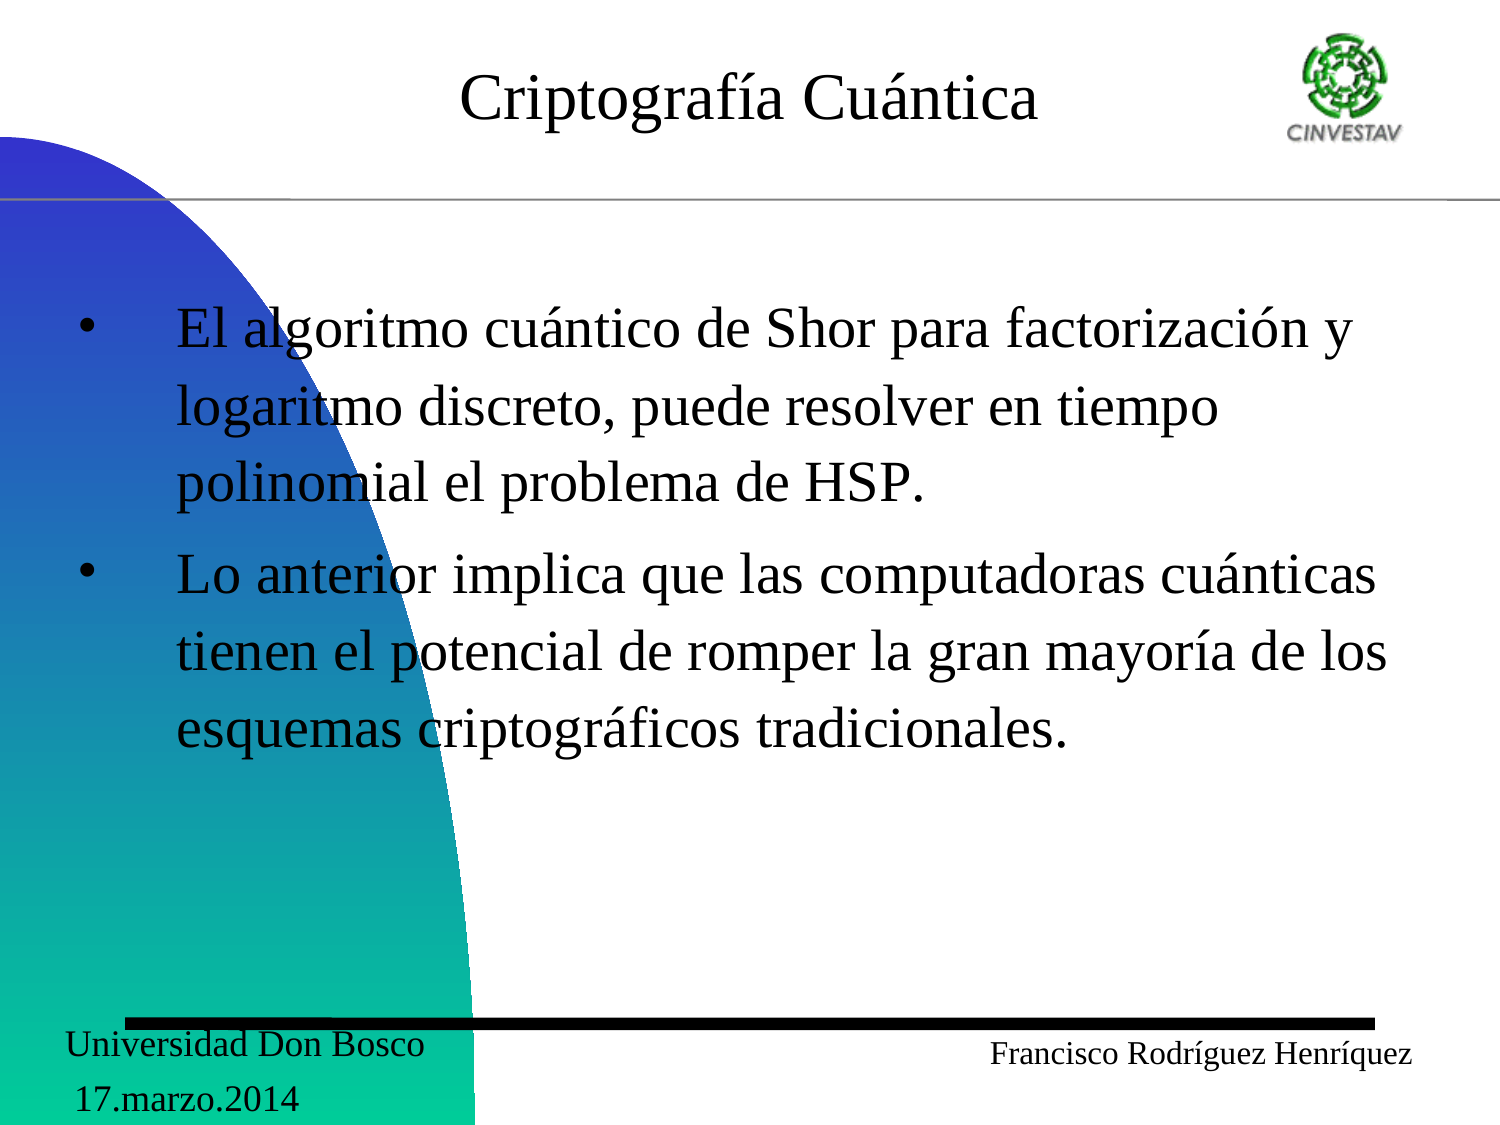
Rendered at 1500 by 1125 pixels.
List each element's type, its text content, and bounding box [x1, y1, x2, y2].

text_box Criptografía Cuántica [75, 45, 1426, 233]
text_box El algoritmo cuántico de Shor para factorización y logaritmo discreto, puede resolver en tiempo polinomial el problema de HSP. Lo anterior implica que las computadoras cuánticas tienen el potencial de romper la gran mayoría de los esquemas criptográficos tradicionales. [62, 275, 1438, 951]
